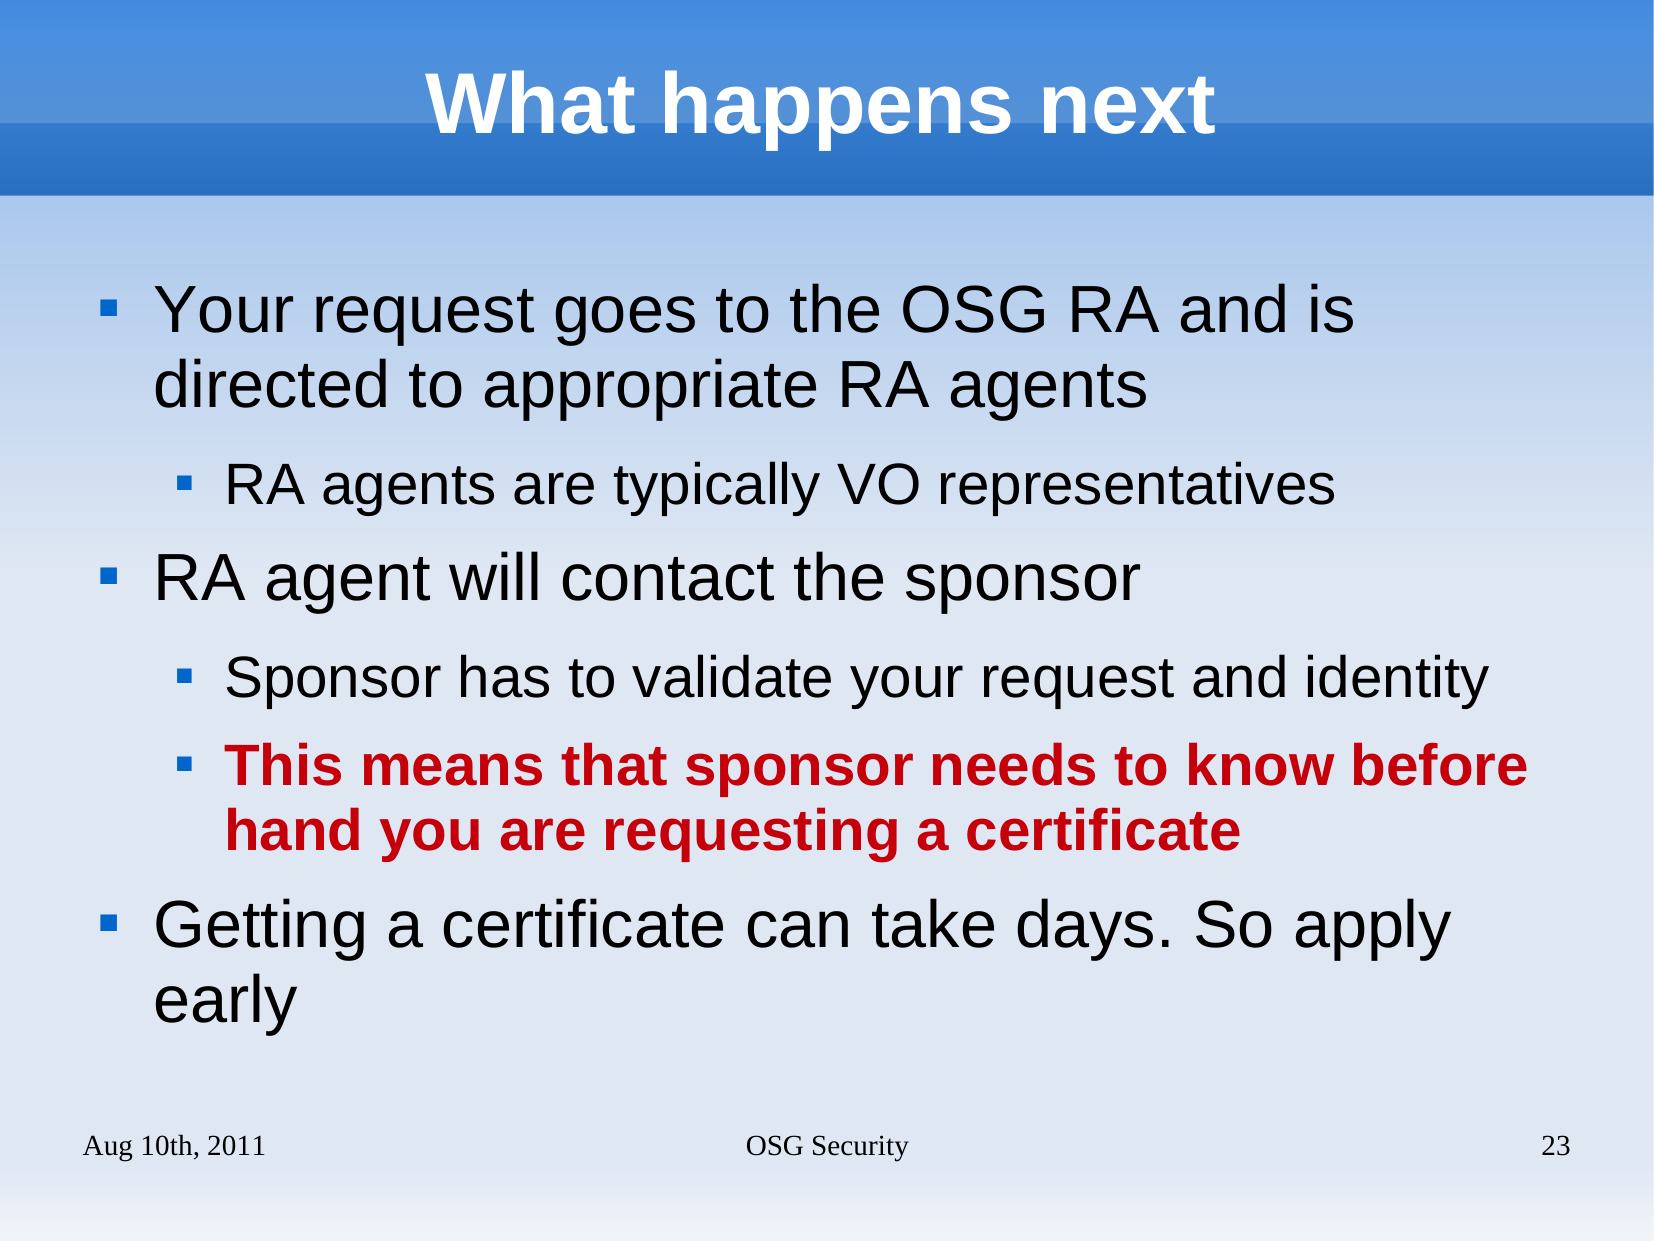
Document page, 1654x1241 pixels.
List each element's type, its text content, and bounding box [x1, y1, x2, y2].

list Your request goes to the OSG RA and is directed to appropriate RA agents RA agents are typically VO representatives RA agent will contact the sponsor Sponsor has to validate your request and identity This means that sponsor needs to know before hand you are requesting a certificate Getting a certificate can take days. So apply early [82, 272, 1571, 1091]
picture [0, 0, 1654, 1241]
title What happens next [76, 0, 1565, 208]
